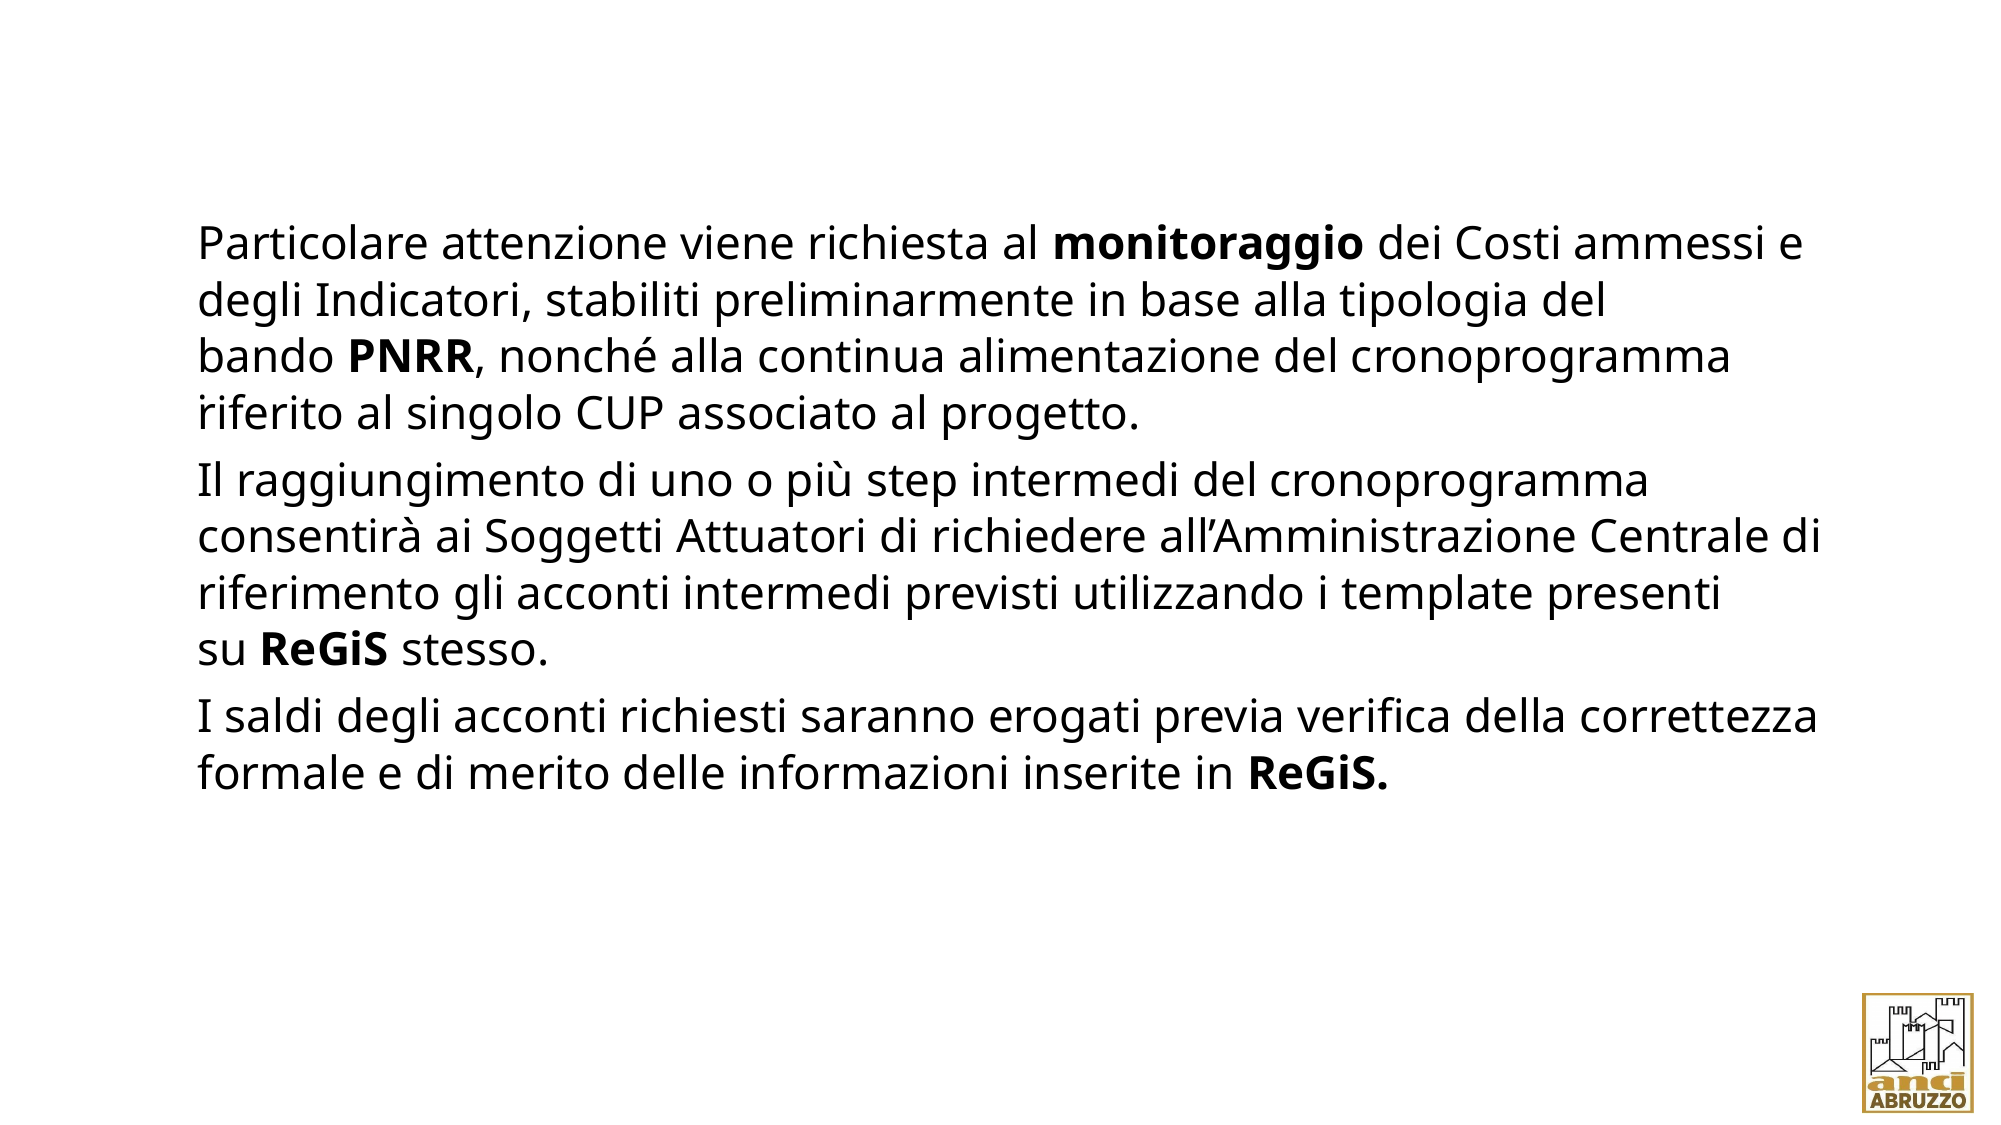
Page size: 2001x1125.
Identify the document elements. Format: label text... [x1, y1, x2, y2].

list Particolare attenzione viene richiesta al monitoraggio dei Costi ammessi e degli Indicatori, stabiliti preliminarmente in base alla tipologia del bando PNRR, nonché alla continua alimentazione del cronoprogramma riferito al singolo CUP associato al progetto. Il raggiungimento di uno o più step intermedi del cronoprogramma consentirà ai Soggetti Attuatori di richiedere all’Amministrazione Centrale di riferimento gli acconti intermedi previsti utilizzando i template presenti su ReGiS stesso. I saldi degli acconti richiesti saranno erogati previa verifica della correttezza formale e di merito delle informazioni inserite in ReGiS. [182, 204, 1863, 880]
text_box . [182, 353, 1804, 416]
